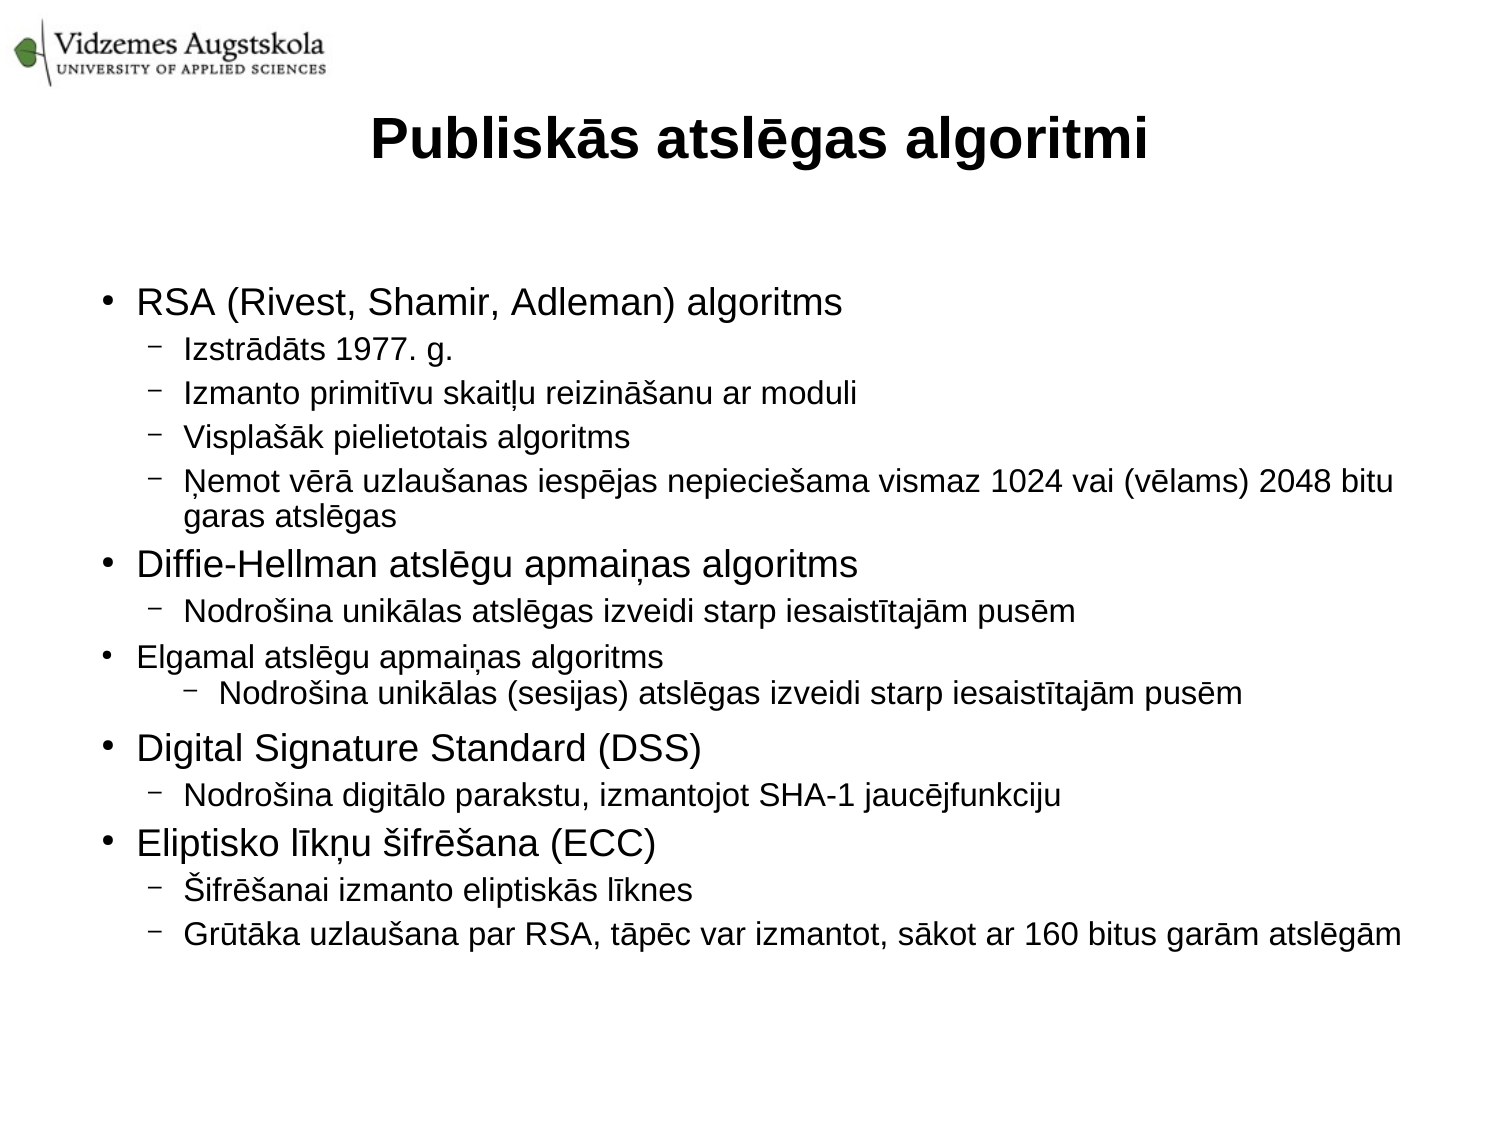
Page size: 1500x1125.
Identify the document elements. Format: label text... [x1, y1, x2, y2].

list RSA (Rivest, Shamir, Adleman) algoritms Izstrādāts 1977. g. Izmanto primitīvu skaitļu reizināšanu ar moduli Visplašāk pielietotais algoritms Ņemot vērā uzlaušanas iespējas nepieciešama vismaz 1024 vai (vēlams) 2048 bitu garas atslēgas Diffie-Hellman atslēgu apmaiņas algoritms Nodrošina unikālas atslēgas izveidi starp iesaistītajām pusēm Elgamal atslēgu apmaiņas algoritms Nodrošina unikālas (sesijas) atslēgas izveidi starp iesaistītajām pusēm Digital Signature Standard (DSS) Nodrošina digitālo parakstu, izmantojot SHA-1 jaucējfunkciju Eliptisko līkņu šifrēšana (ECC) Šifrēšanai izmanto eliptiskās līknes Grūtāka uzlaušana par RSA, tāpēc var izmantot, sākot ar 160 bitus garām atslēgām [75, 274, 1426, 1006]
title Publiskās atslēgas algoritmi [75, 45, 1426, 233]
picture [5, 2, 334, 102]
